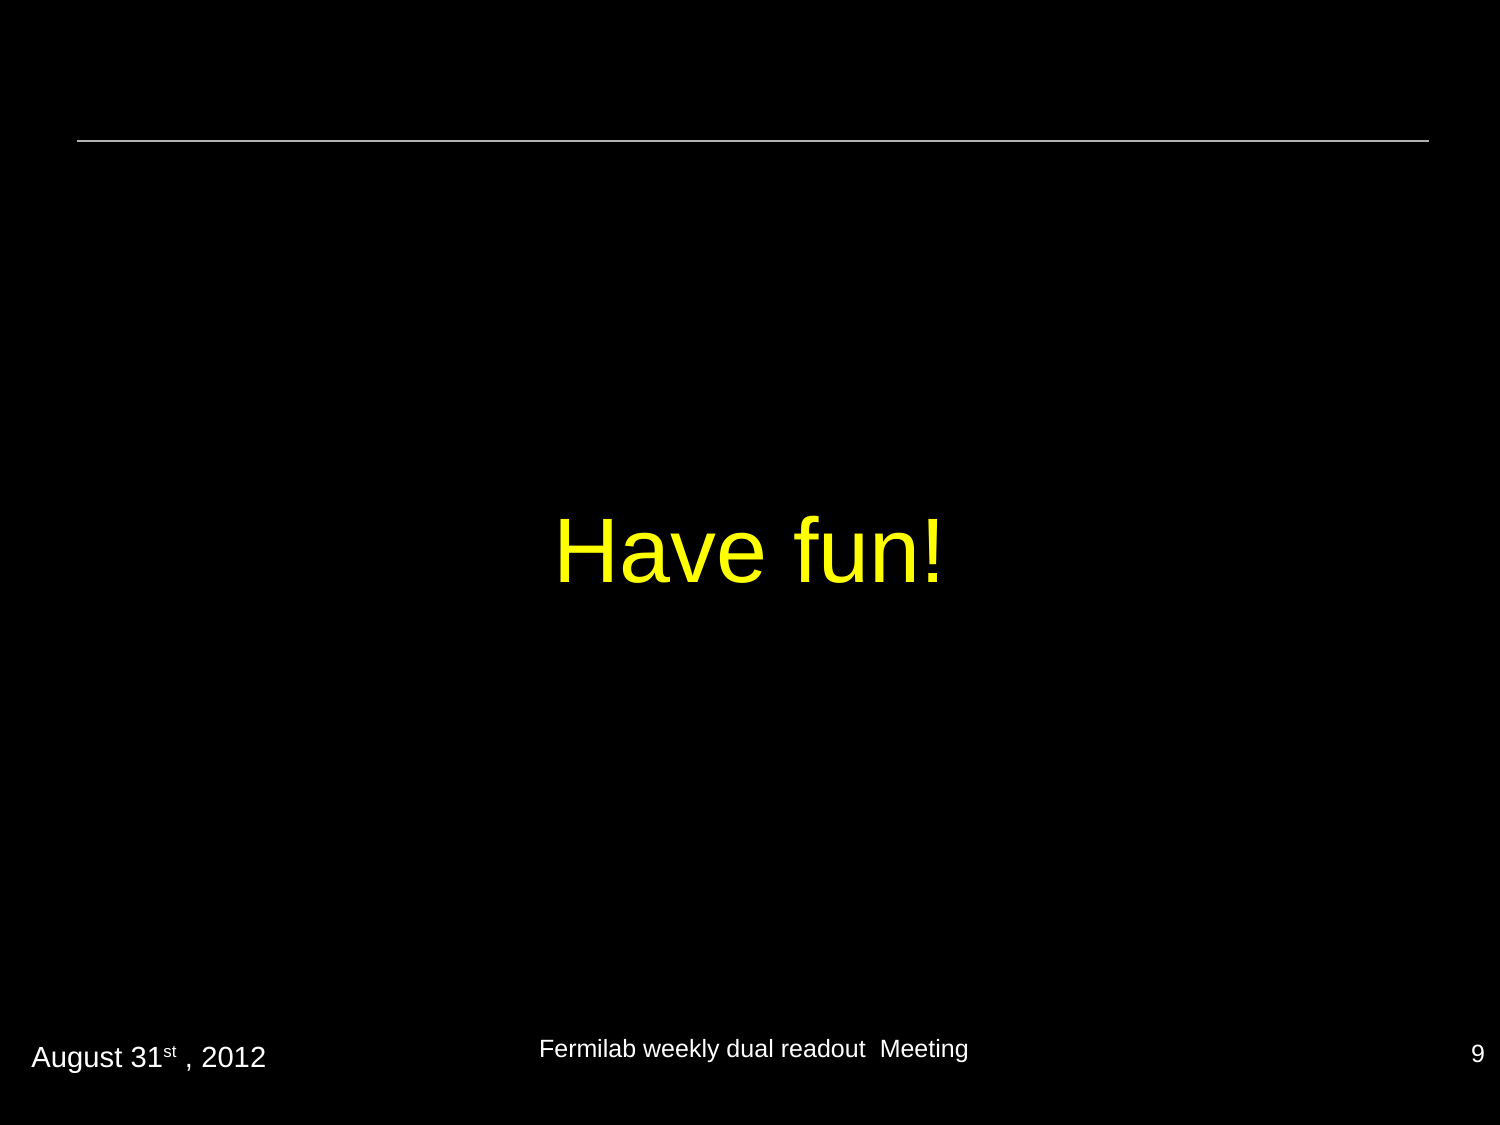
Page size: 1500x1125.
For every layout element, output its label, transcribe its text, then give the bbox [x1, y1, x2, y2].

title Have fun! [75, 464, 1426, 638]
